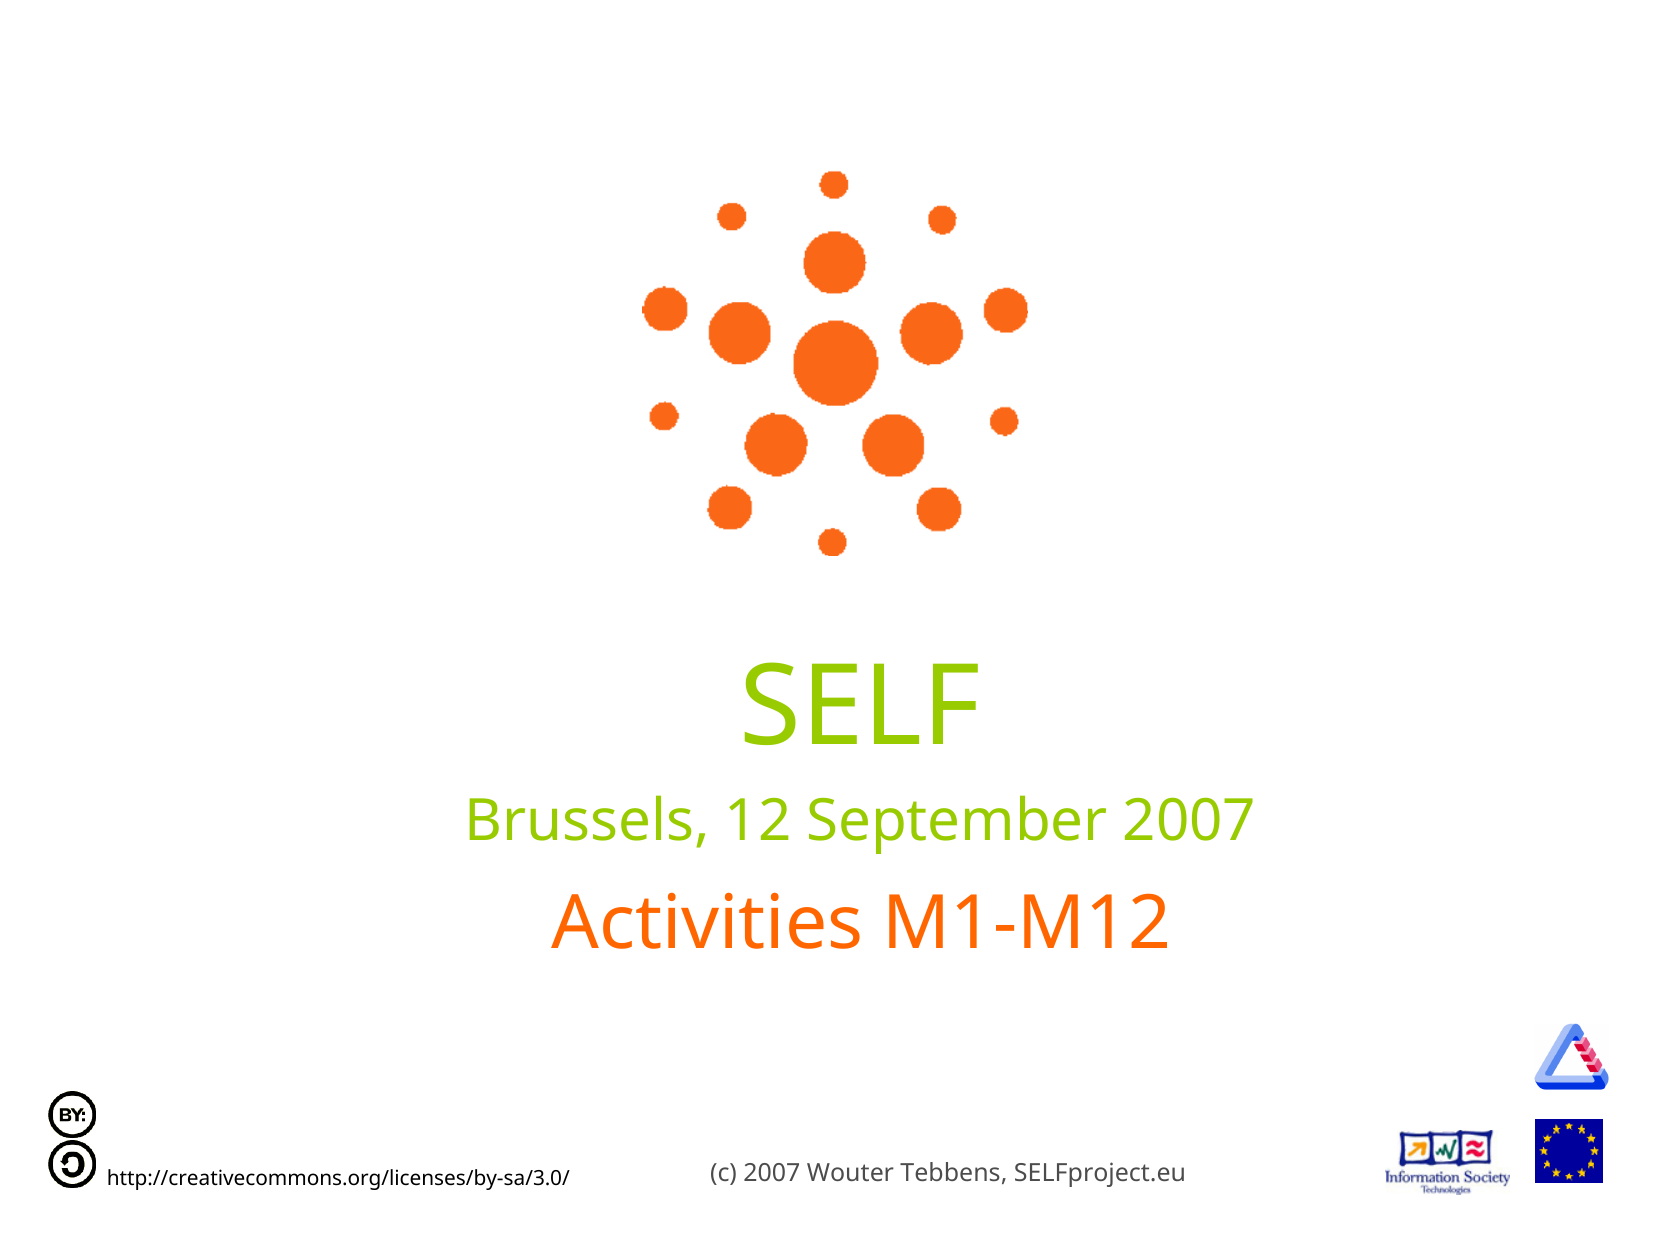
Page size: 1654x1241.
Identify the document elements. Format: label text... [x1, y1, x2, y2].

text_box SELF Brussels, 12 September 2007 [464, 624, 1198, 824]
picture [48, 1140, 96, 1188]
picture [48, 1091, 96, 1138]
picture [1535, 1119, 1603, 1183]
text_box Activities M1-M12 [551, 868, 1140, 956]
picture [1534, 1023, 1609, 1091]
picture [1385, 1130, 1510, 1195]
picture [642, 169, 1028, 556]
